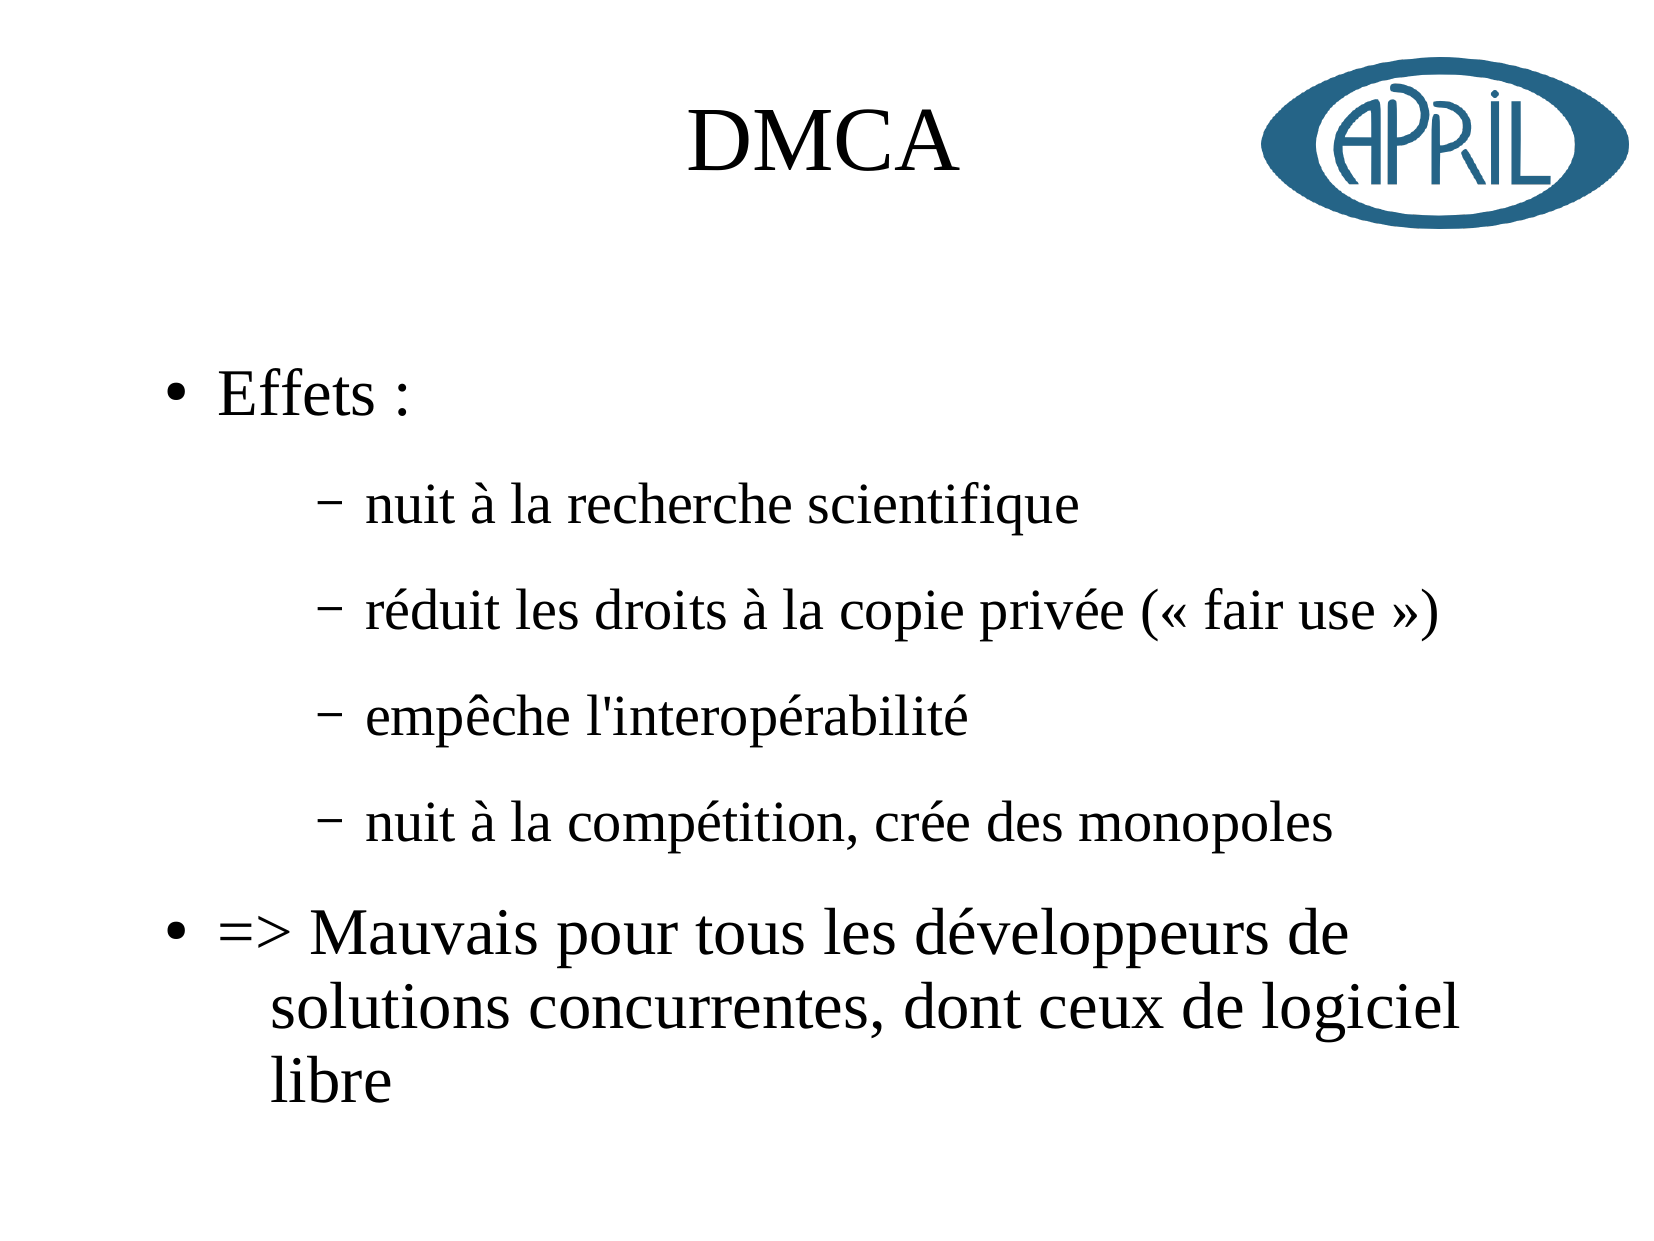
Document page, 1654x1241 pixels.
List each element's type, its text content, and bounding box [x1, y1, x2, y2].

title DMCA [119, 46, 1529, 232]
list Effets : nuit à la recherche scientifique réduit les droits à la copie privée (« fair use ») empêche l'interopérabilité nuit à la compétition, crée des monopoles => Mauvais pour tous les développeurs de solutions concurrentes, dont ceux de logiciel libre [128, 356, 1541, 1088]
picture [1529, 57, 1629, 229]
